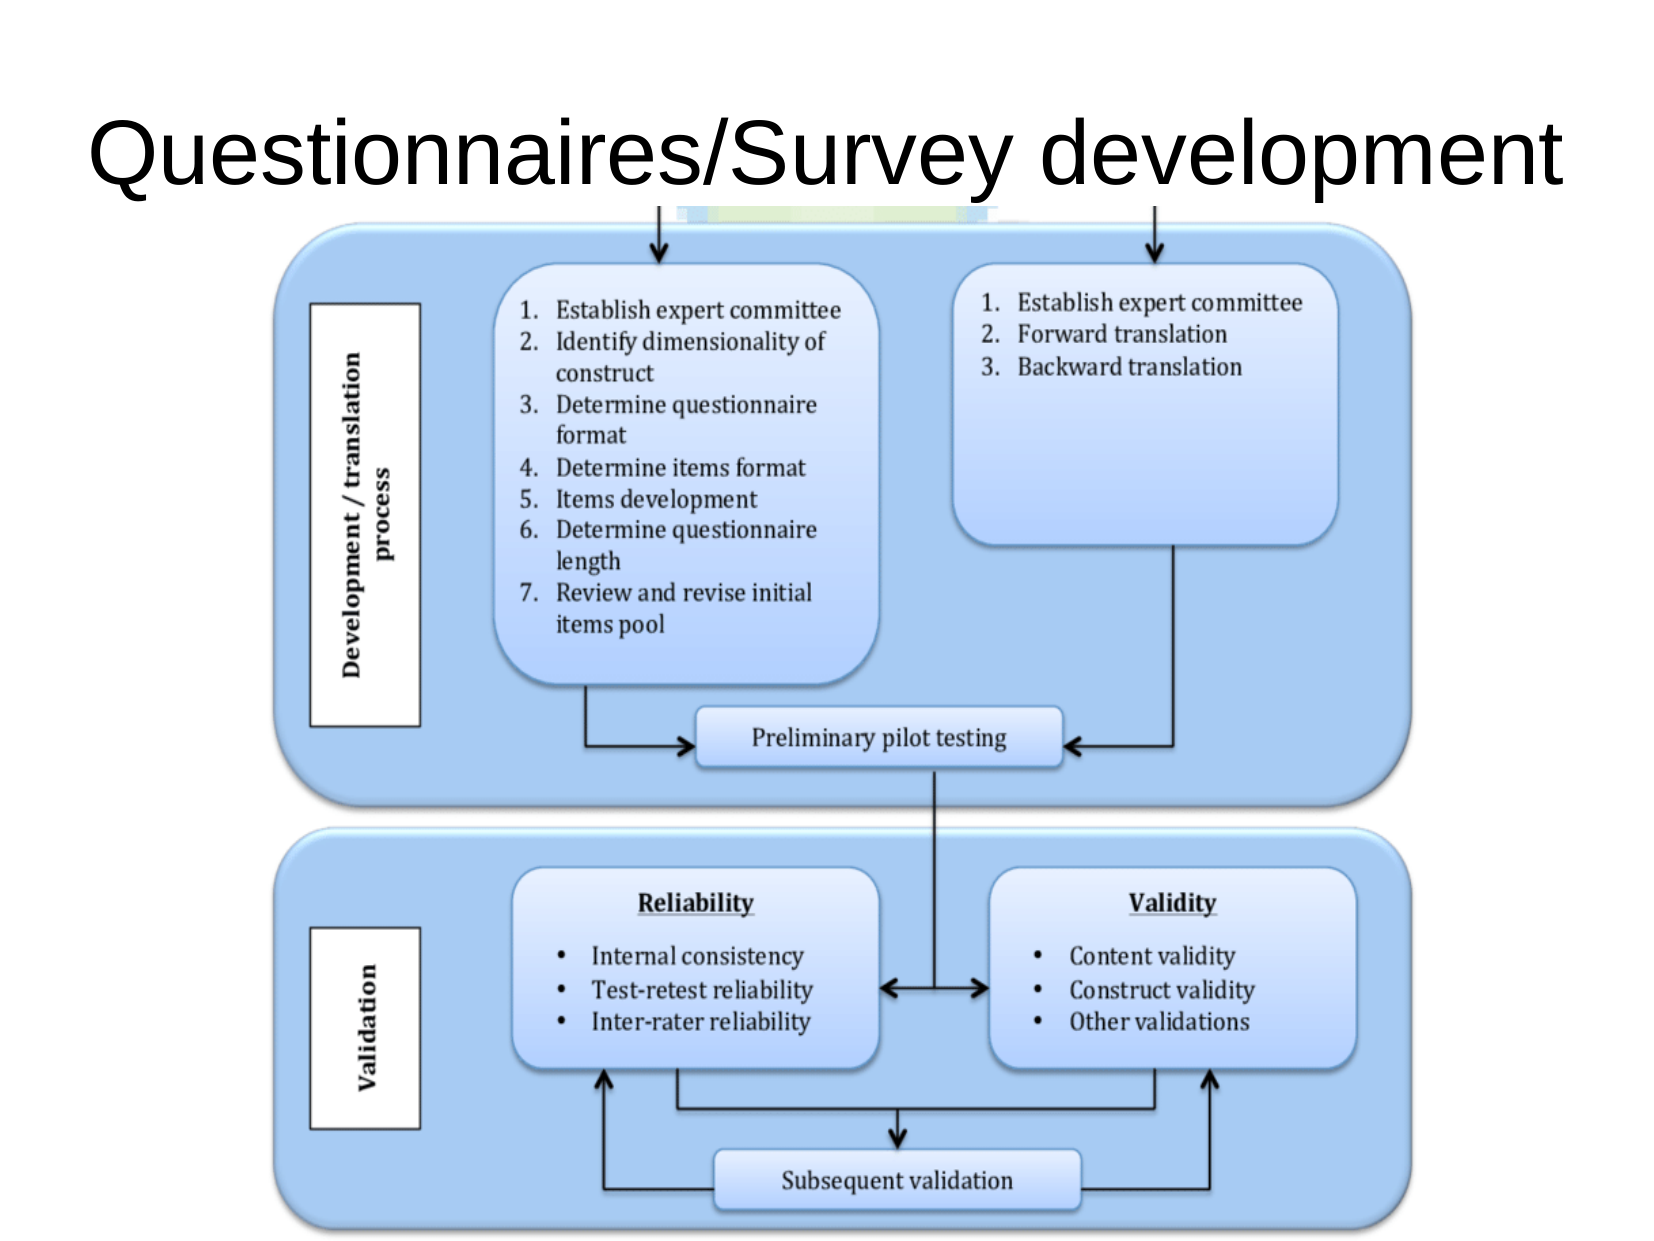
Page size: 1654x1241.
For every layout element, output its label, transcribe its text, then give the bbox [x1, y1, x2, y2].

picture [265, 206, 1418, 1241]
title Questionnaires/Survey development [82, 49, 1571, 257]
